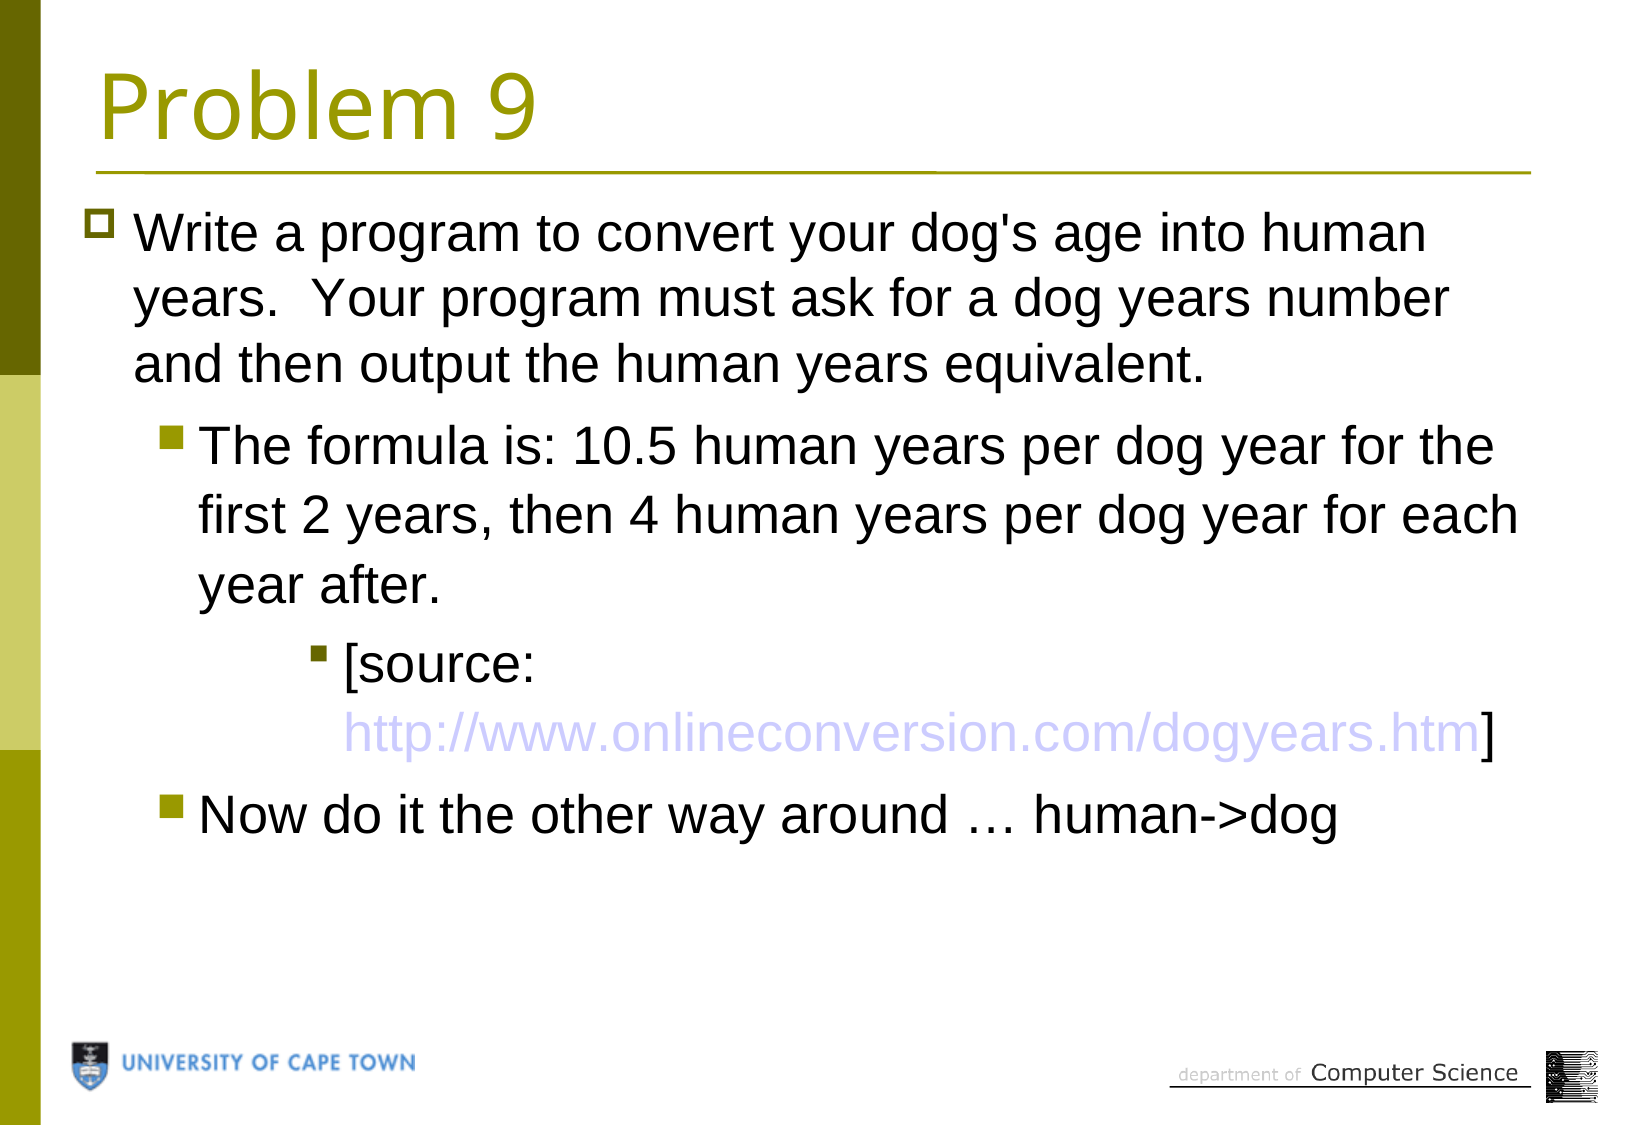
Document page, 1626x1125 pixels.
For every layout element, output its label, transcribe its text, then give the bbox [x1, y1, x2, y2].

picture [1546, 1051, 1598, 1103]
text_box Write a program to convert your dog's age into human years. Your program must ask for a dog years number and then output the human years equivalent. The formula is: 10.5 human years per dog year for the first 2 years, then 4 human years per dog year for each year after. [source: http://www.onlineconversion.com/dogyears.htm] Now do it the other way around … human->dog [81, 196, 1543, 945]
picture [1169, 1043, 1532, 1091]
picture [61, 1024, 415, 1103]
title Problem 9 [81, 37, 1543, 180]
